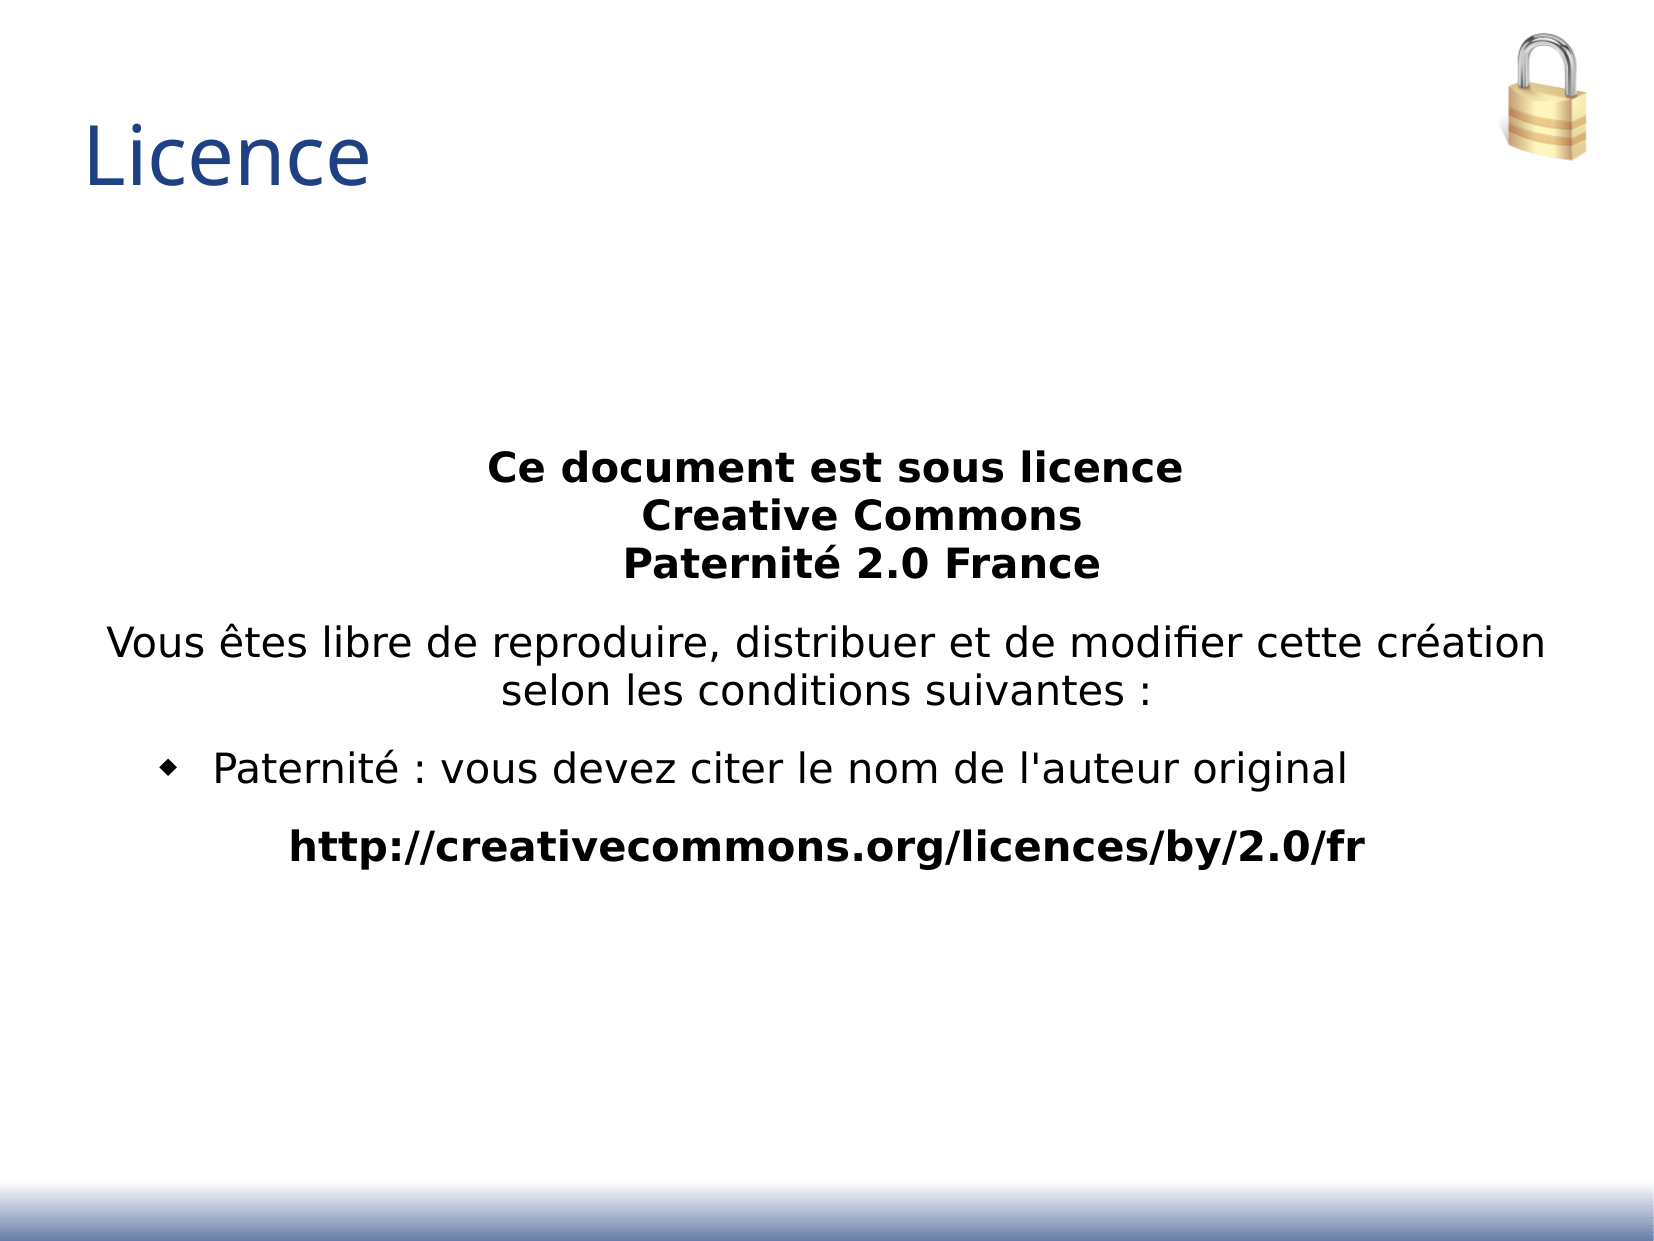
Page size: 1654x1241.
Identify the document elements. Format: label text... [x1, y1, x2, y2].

title Licence [82, 49, 1571, 257]
list Ce document est sous licence Creative Commons Paternité 2.0 France Vous êtes libre de reproduire, distribuer et de modifier cette création selon les conditions suivantes : Paternité : vous devez citer le nom de l'auteur original http://creativecommons.org/licences/by/2.0/fr [82, 443, 1571, 872]
picture [1476, 29, 1613, 166]
